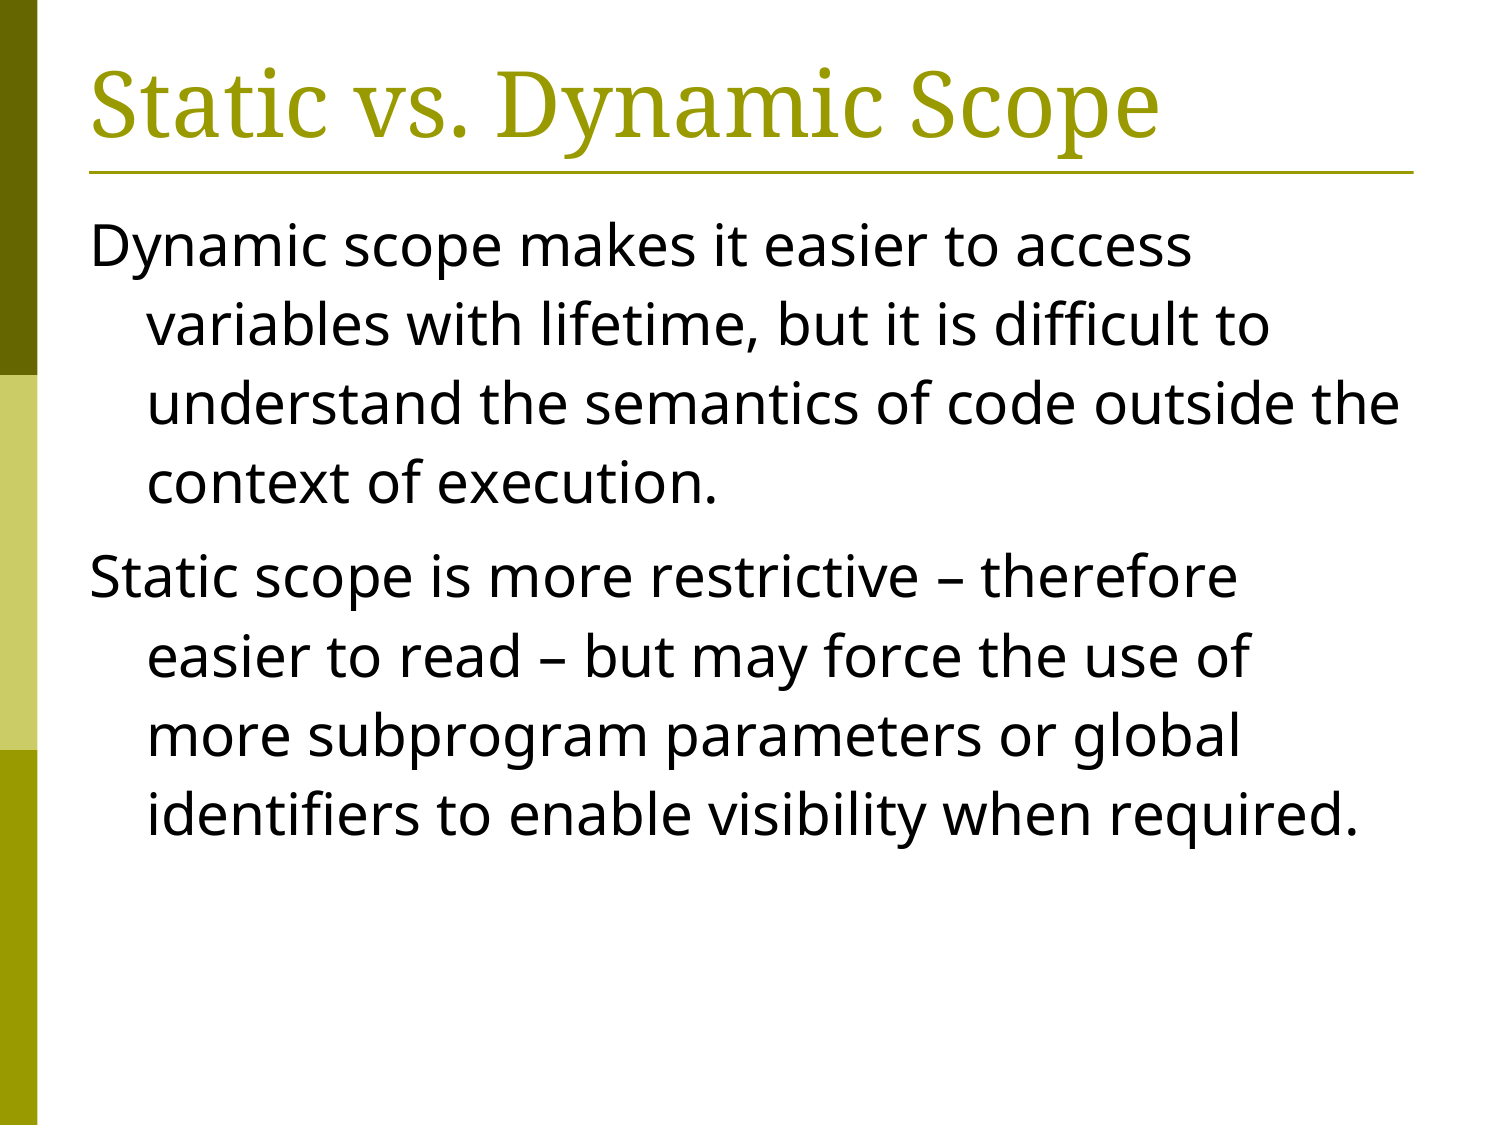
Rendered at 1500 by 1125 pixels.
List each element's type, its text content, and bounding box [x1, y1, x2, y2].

title Static vs. Dynamic Scope [75, 45, 1426, 173]
list Dynamic scope makes it easier to access variables with lifetime, but it is difficult to understand the semantics of code outside the context of execution. Static scope is more restrictive – therefore easier to read – but may force the use of more subprogram parameters or global identifiers to enable visibility when required. [75, 196, 1426, 1006]
